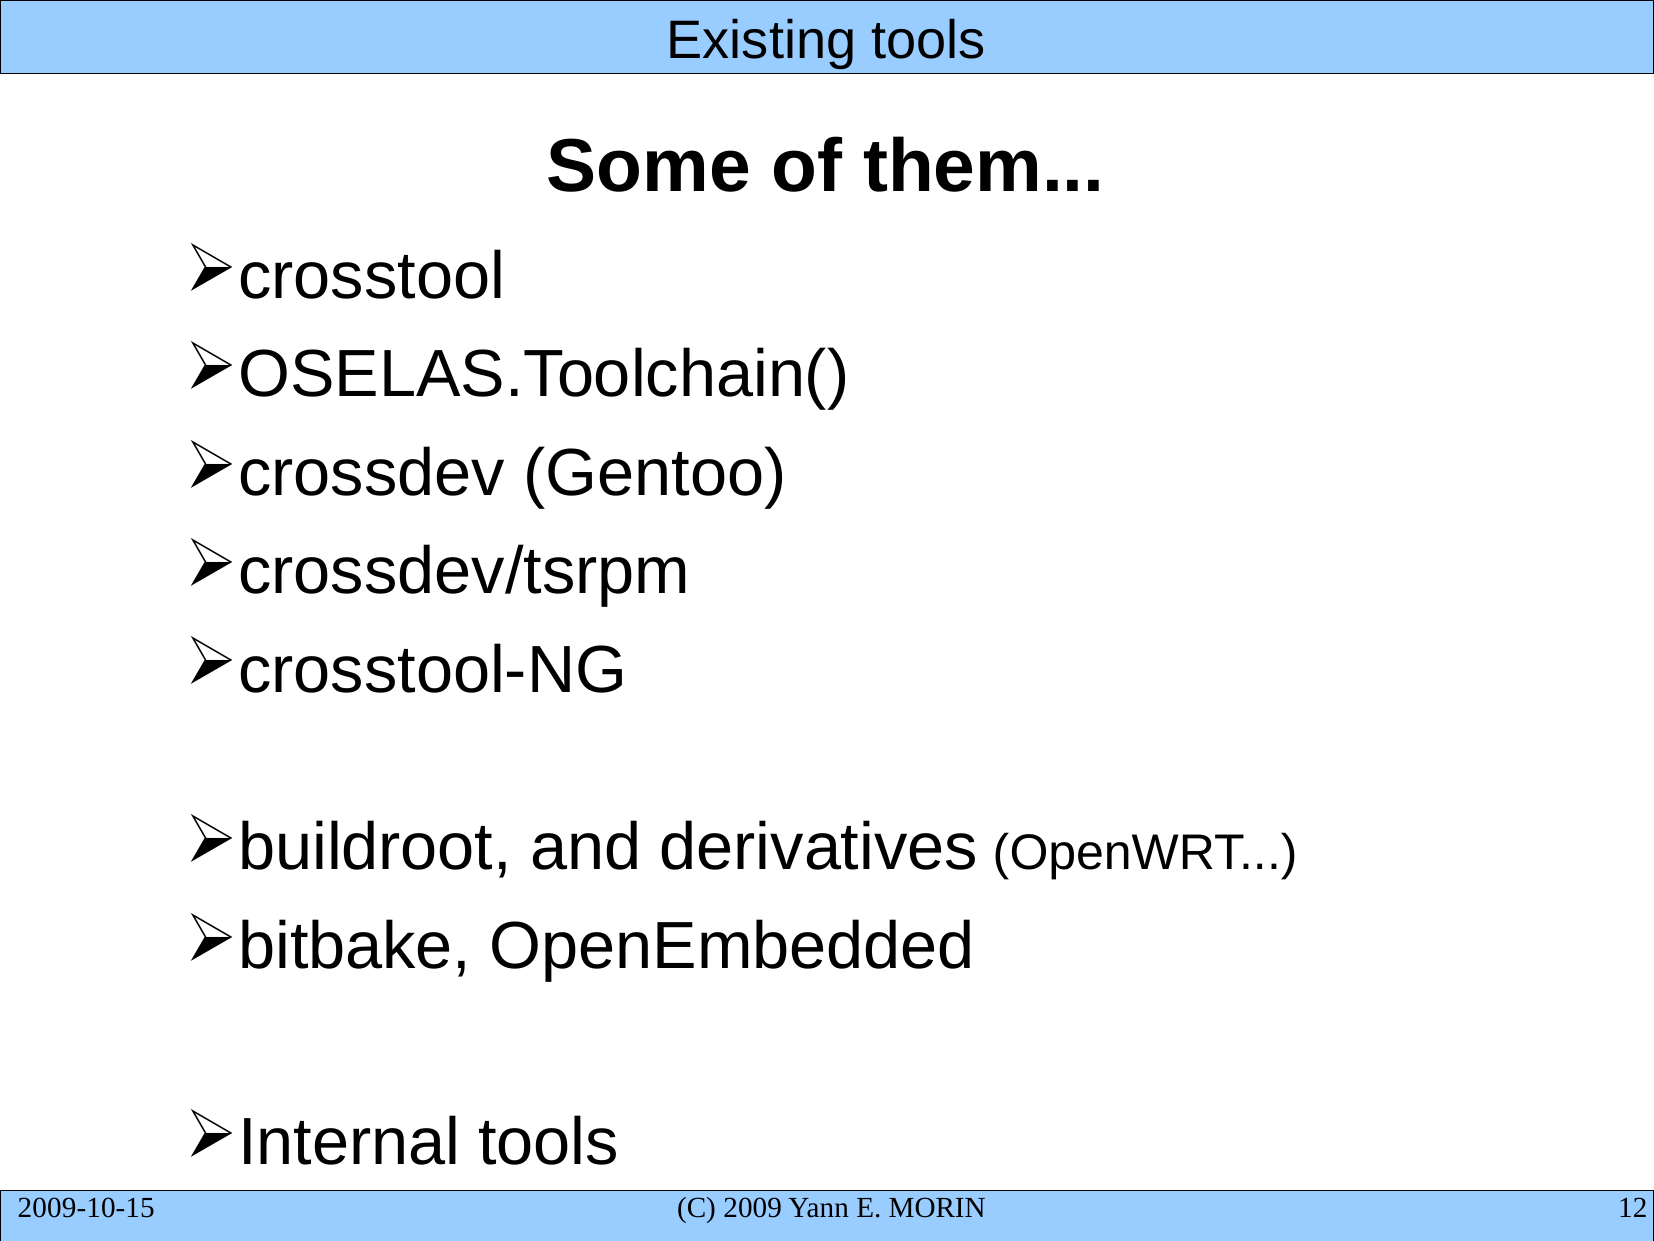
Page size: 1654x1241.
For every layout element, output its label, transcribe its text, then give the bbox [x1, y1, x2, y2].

list Some of them... [167, 123, 1467, 222]
title Existing tools [82, 0, 1571, 79]
list crosstool OSELAS.Toolchain() crossdev (Gentoo) crossdev/tsrpm crosstool-NG buildroot, and derivatives (OpenWRT...) bitbake, OpenEmbedded Internal tools [167, 238, 1590, 1180]
